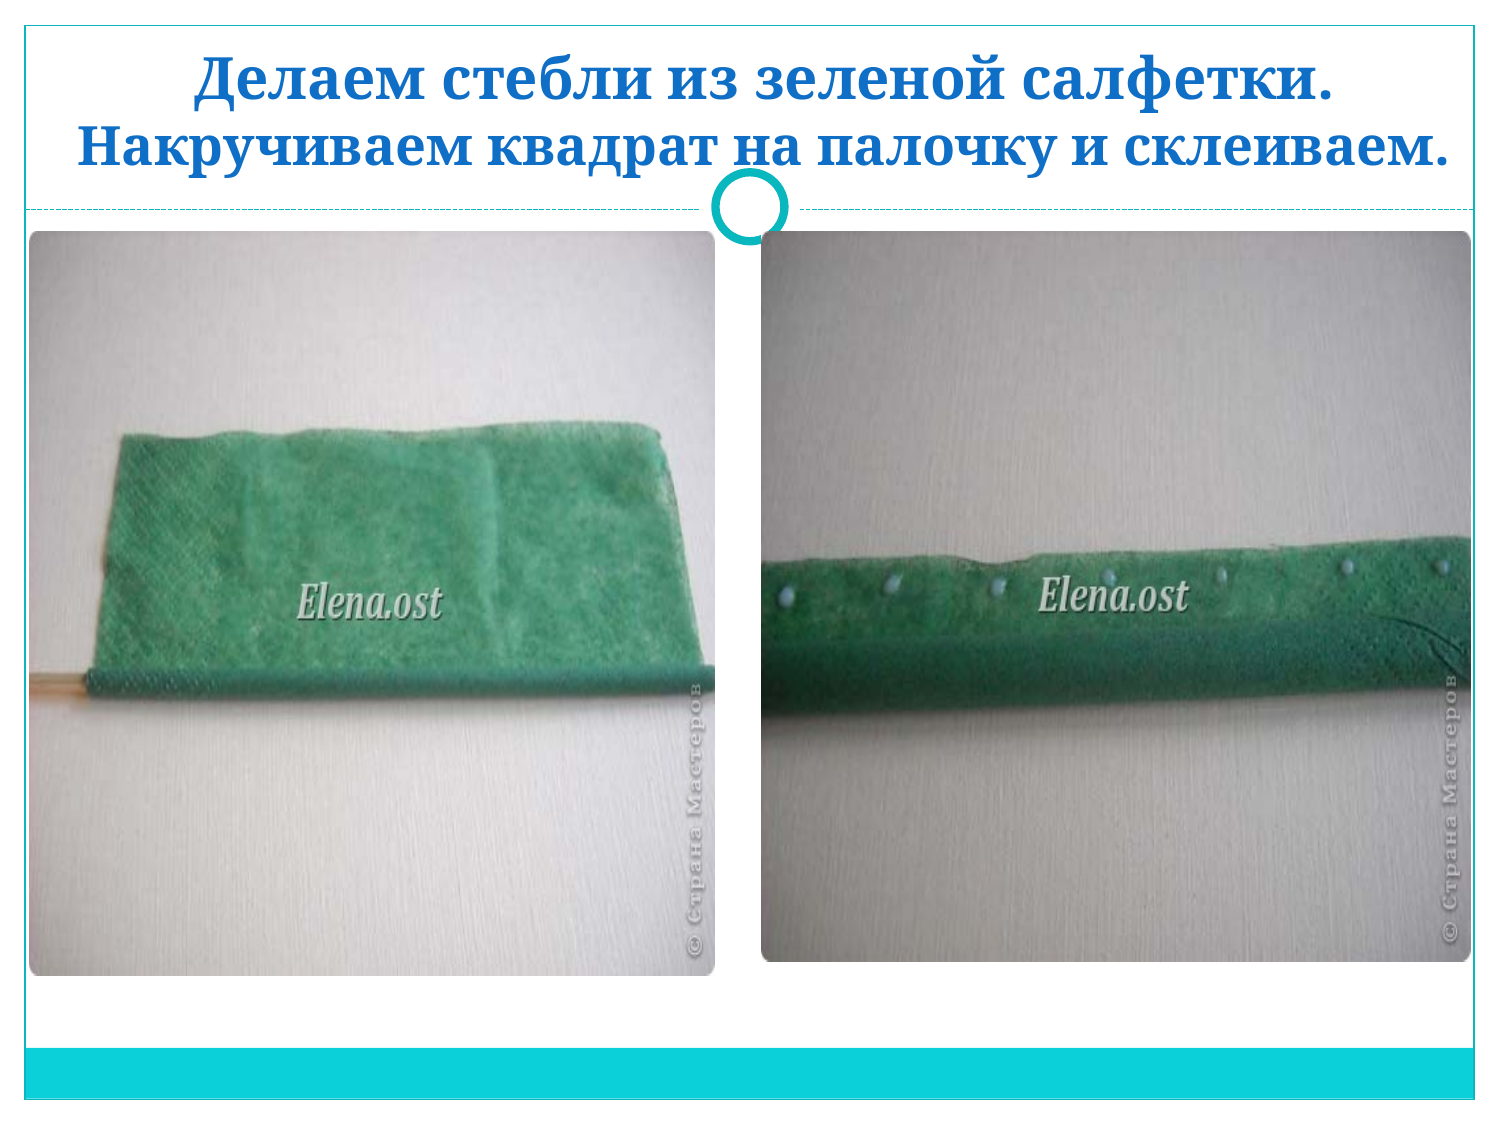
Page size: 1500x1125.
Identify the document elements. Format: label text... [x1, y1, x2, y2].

picture [29, 231, 715, 976]
title Делаем стебли из зеленой салфетки. Накручиваем квадрат на палочку и склеиваем. [29, 34, 1500, 266]
picture [761, 231, 1471, 962]
